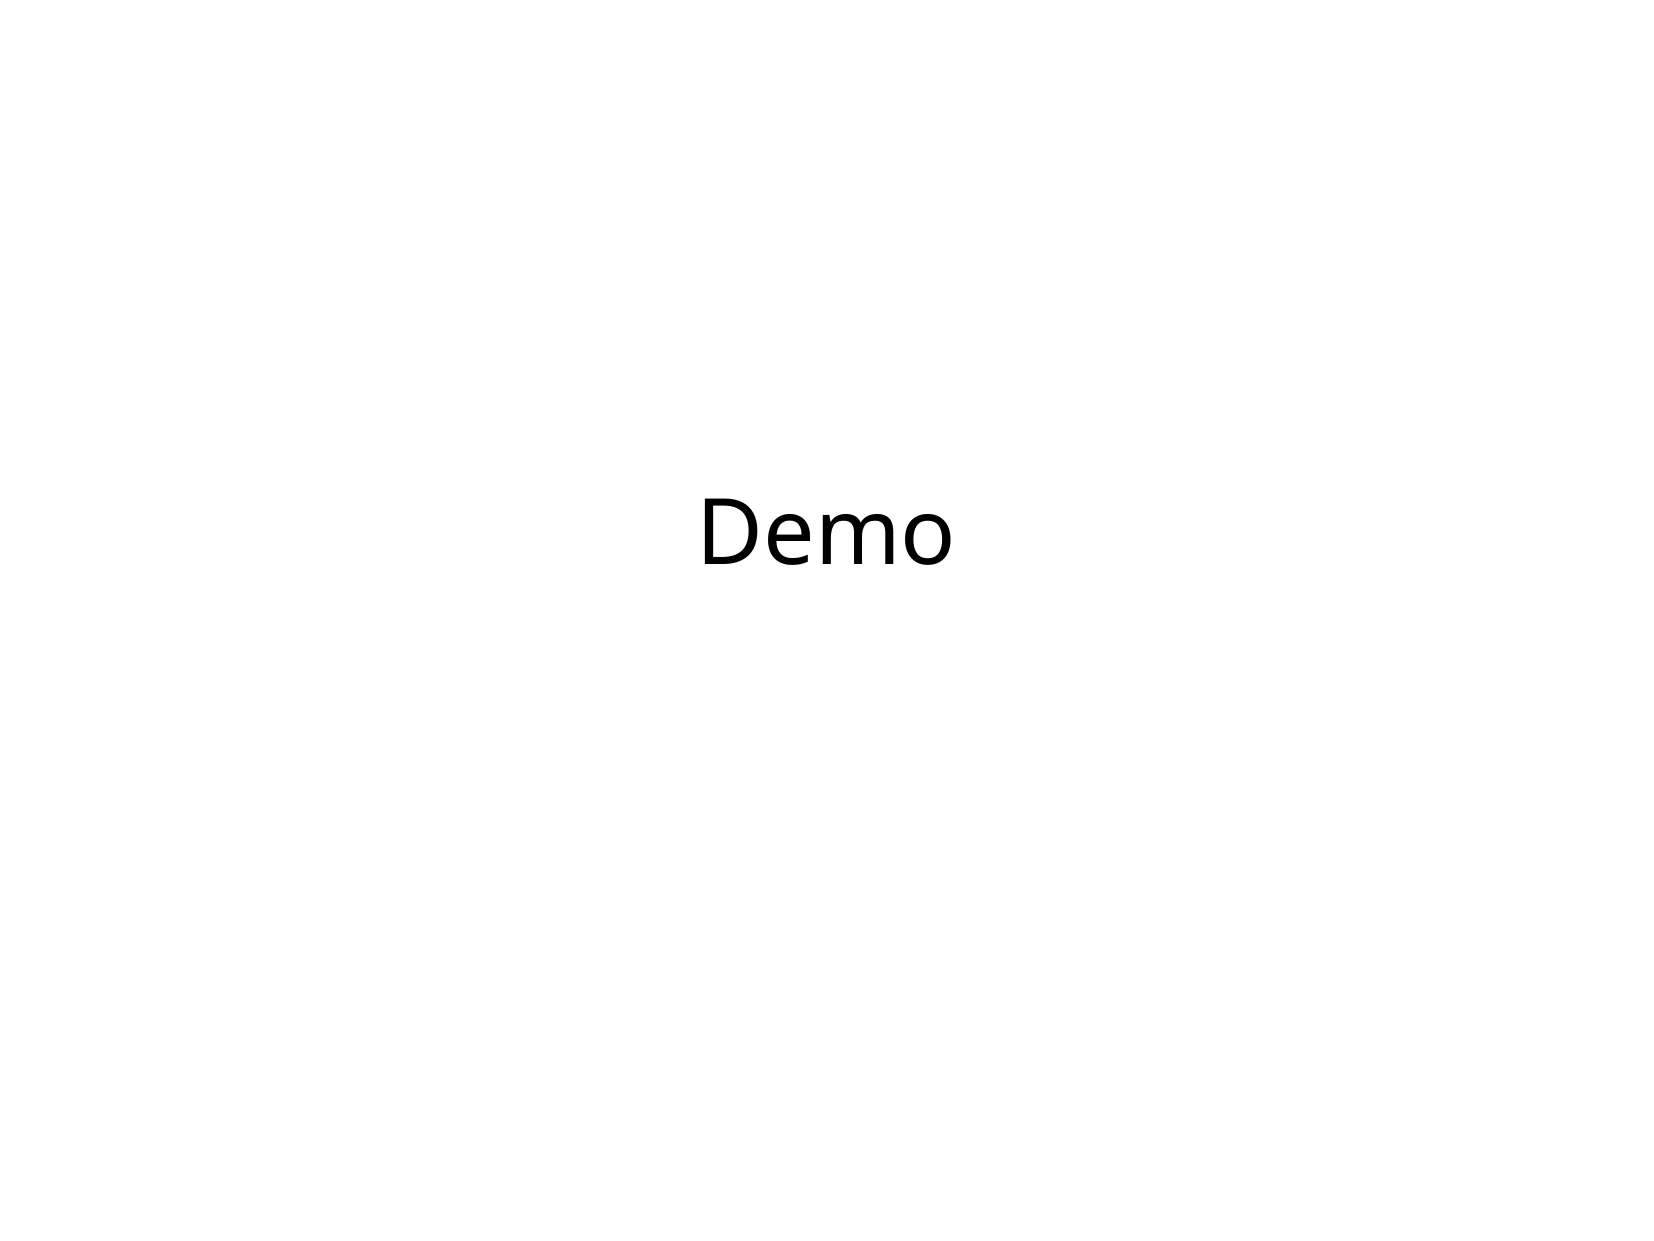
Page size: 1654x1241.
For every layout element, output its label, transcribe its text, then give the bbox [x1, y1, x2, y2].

text_box Demo [82, 49, 1571, 1010]
